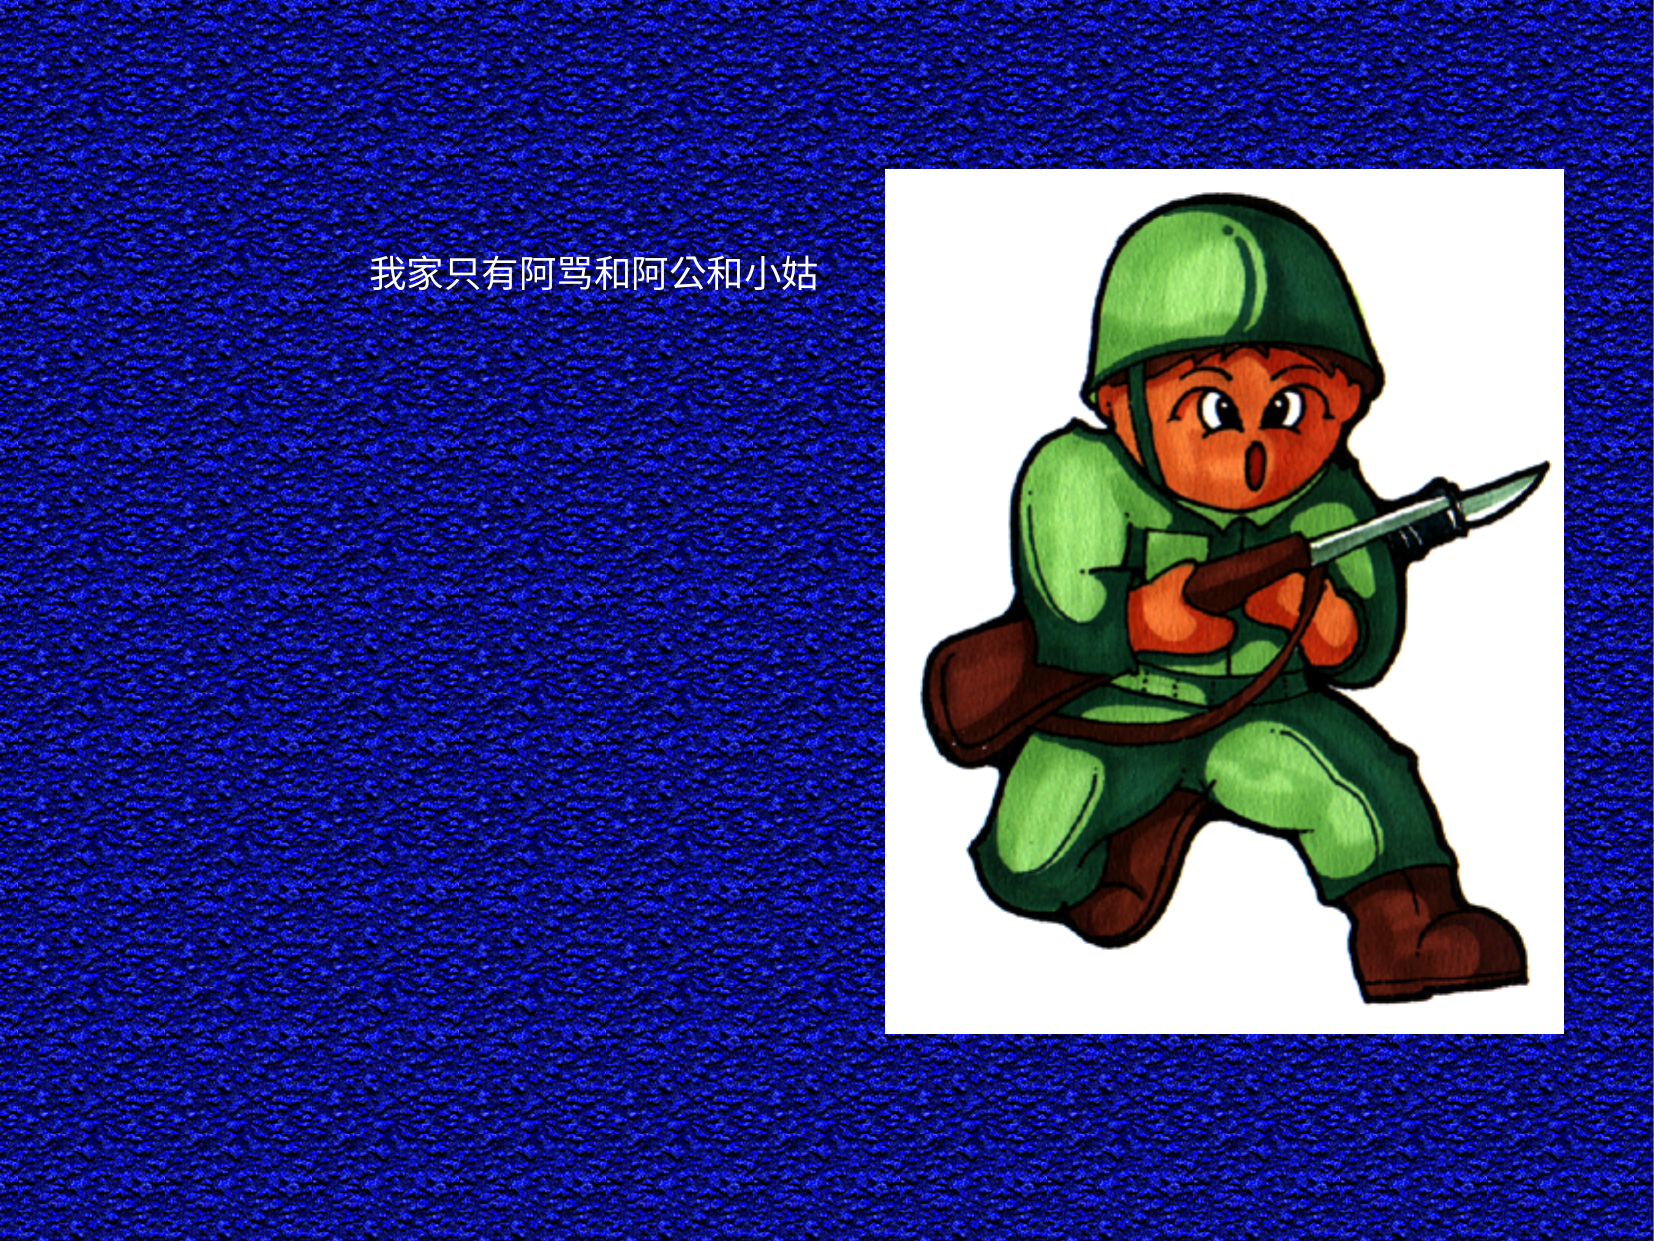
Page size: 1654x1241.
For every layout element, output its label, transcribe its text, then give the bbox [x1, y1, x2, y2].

text_box 我家只有阿骂和阿公和小姑 [354, 236, 885, 297]
picture [0, 0, 1654, 1241]
